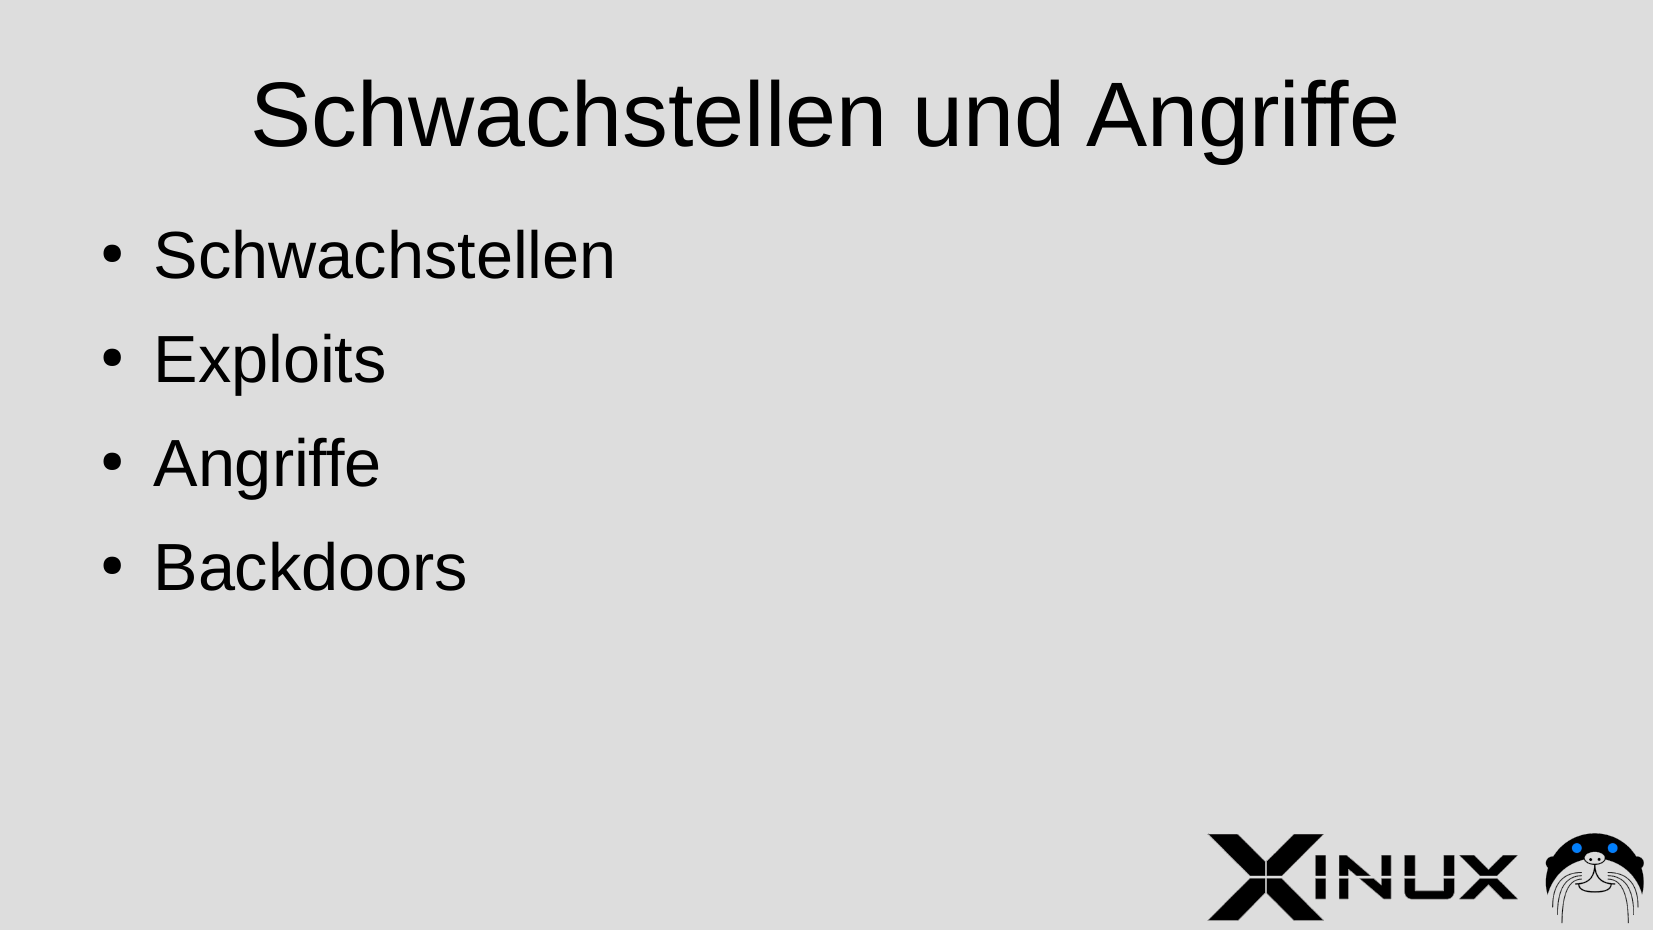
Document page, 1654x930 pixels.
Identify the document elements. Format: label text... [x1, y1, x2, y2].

title Schwachstellen und Angriffe [82, 37, 1571, 193]
picture [1200, 824, 1650, 930]
list Schwachstellen Exploits Angriffe Backdoors [82, 217, 1571, 757]
